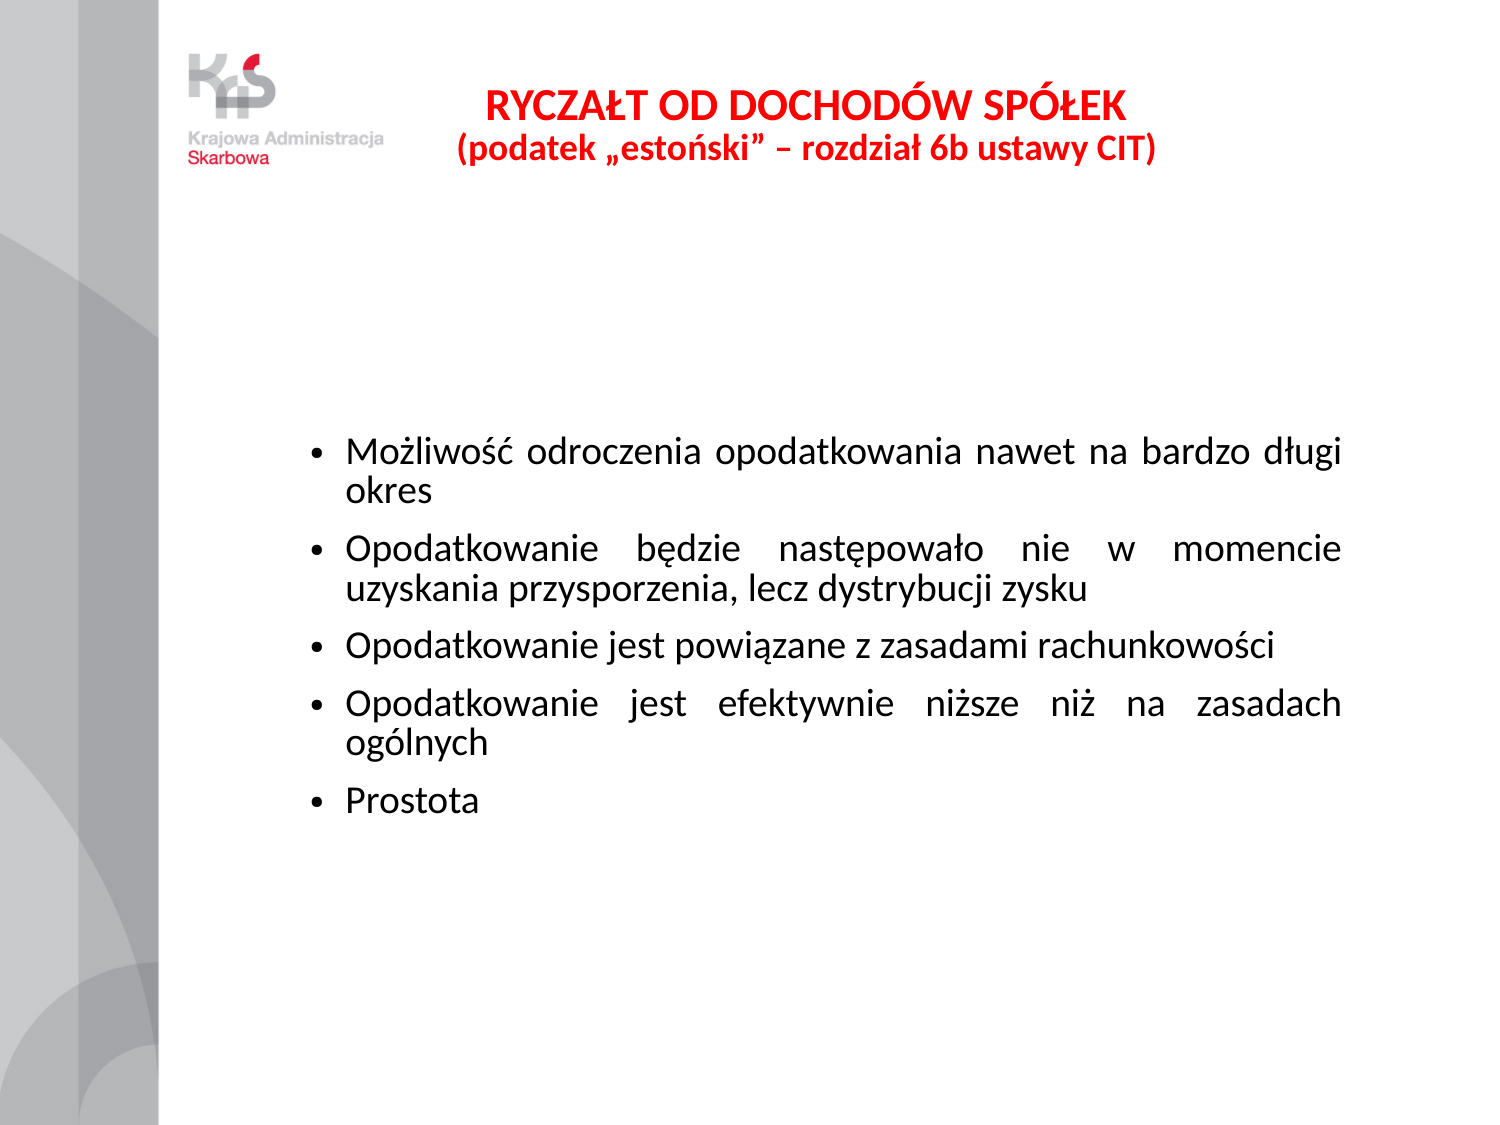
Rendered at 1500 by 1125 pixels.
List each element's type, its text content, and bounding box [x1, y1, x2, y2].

picture [0, 0, 1500, 1125]
text_box Możliwość odroczenia opodatkowania nawet na bardzo długi okres Opodatkowanie będzie następowało nie w momencie uzyskania przysporzenia, lecz dystrybucji zysku Opodatkowanie jest powiązane z zasadami rachunkowości Opodatkowanie jest efektywnie niższe niż na zasadach ogólnych Prostota [295, 371, 1359, 916]
text_box RYCZAŁT OD DOCHODÓW SPÓŁEK (podatek „estoński” – rozdział 6b ustawy CIT) [441, 78, 1182, 178]
